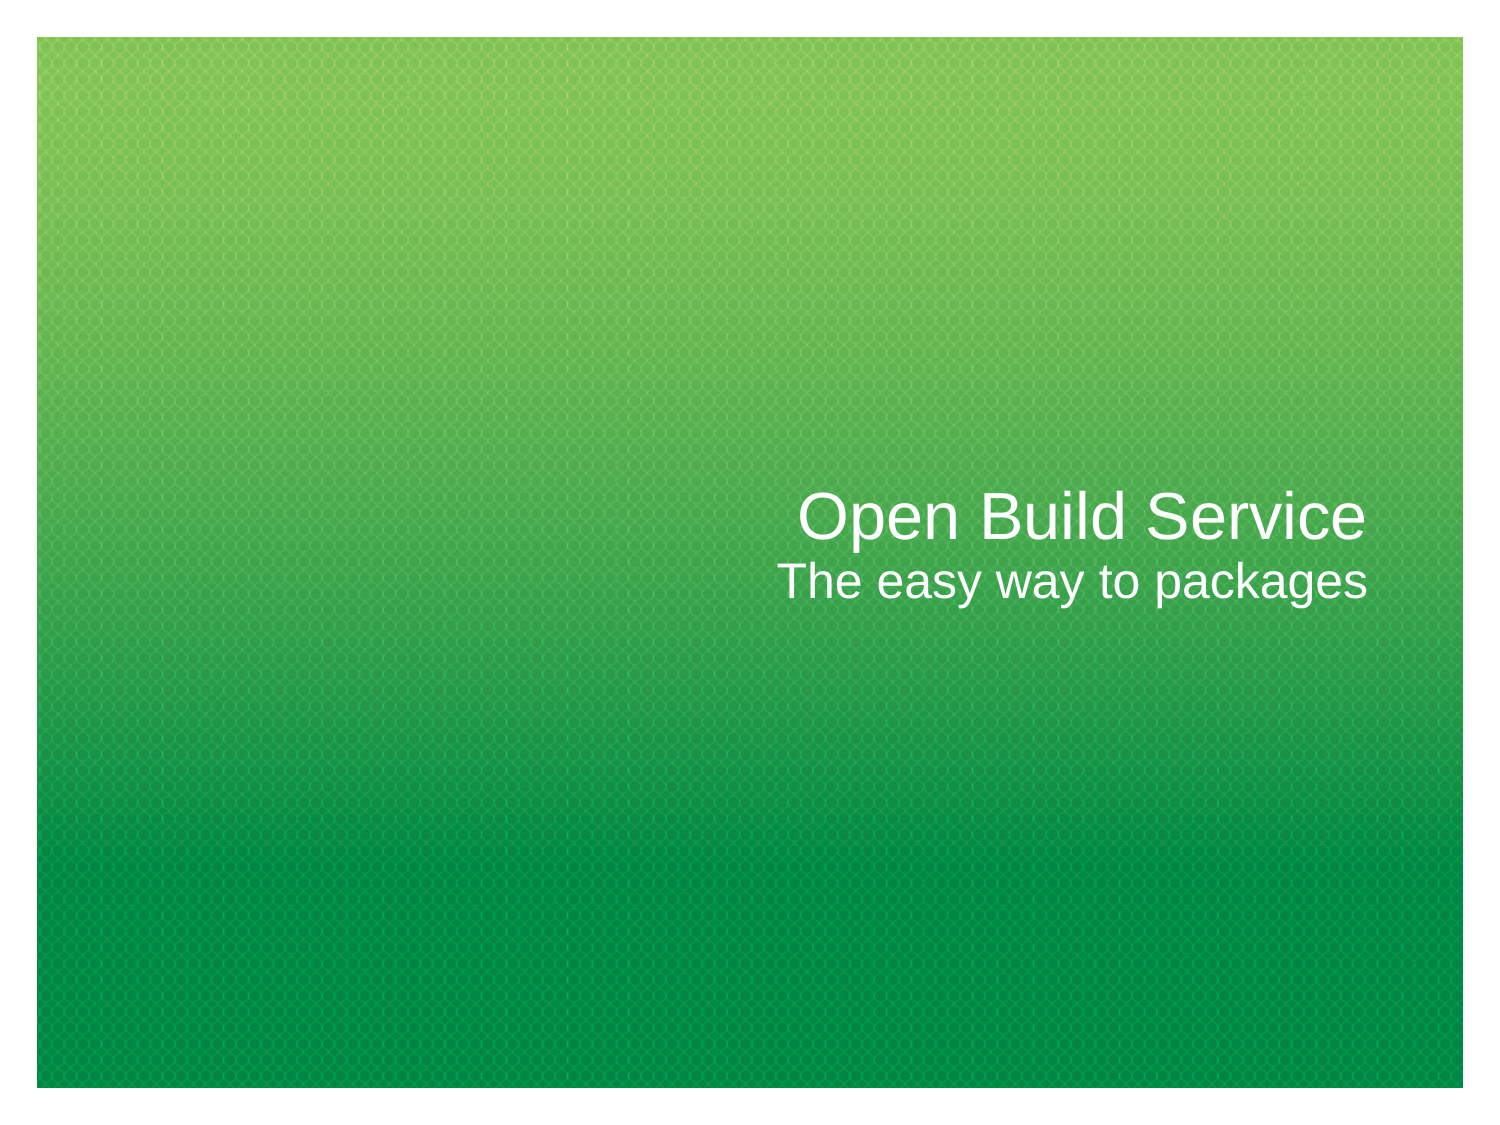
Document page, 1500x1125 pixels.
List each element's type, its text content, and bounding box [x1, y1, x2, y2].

title Open Build Service The easy way to packages [135, 450, 1369, 638]
picture [37, 37, 1463, 1088]
